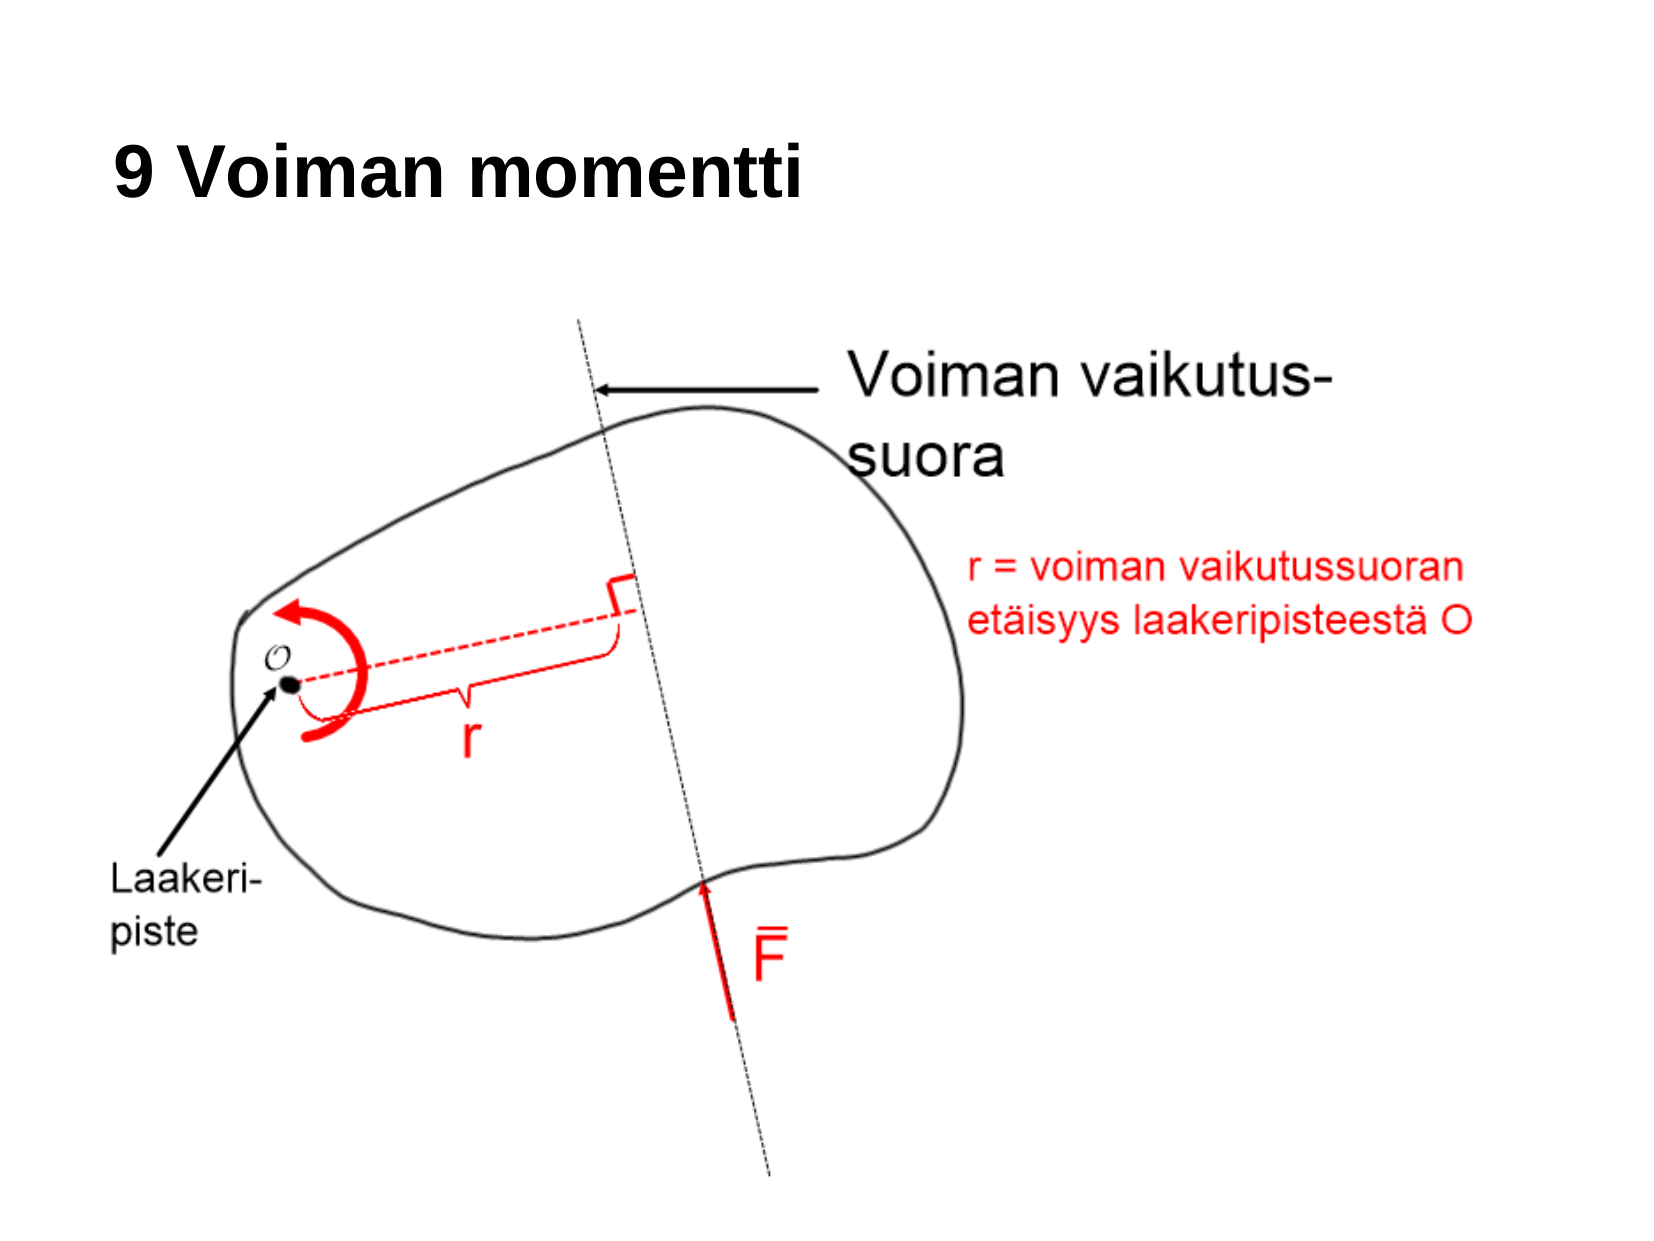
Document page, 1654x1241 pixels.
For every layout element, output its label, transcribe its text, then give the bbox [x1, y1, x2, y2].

picture [62, 259, 1536, 1205]
text_box 9 Voiman momentti [98, 118, 1075, 225]
